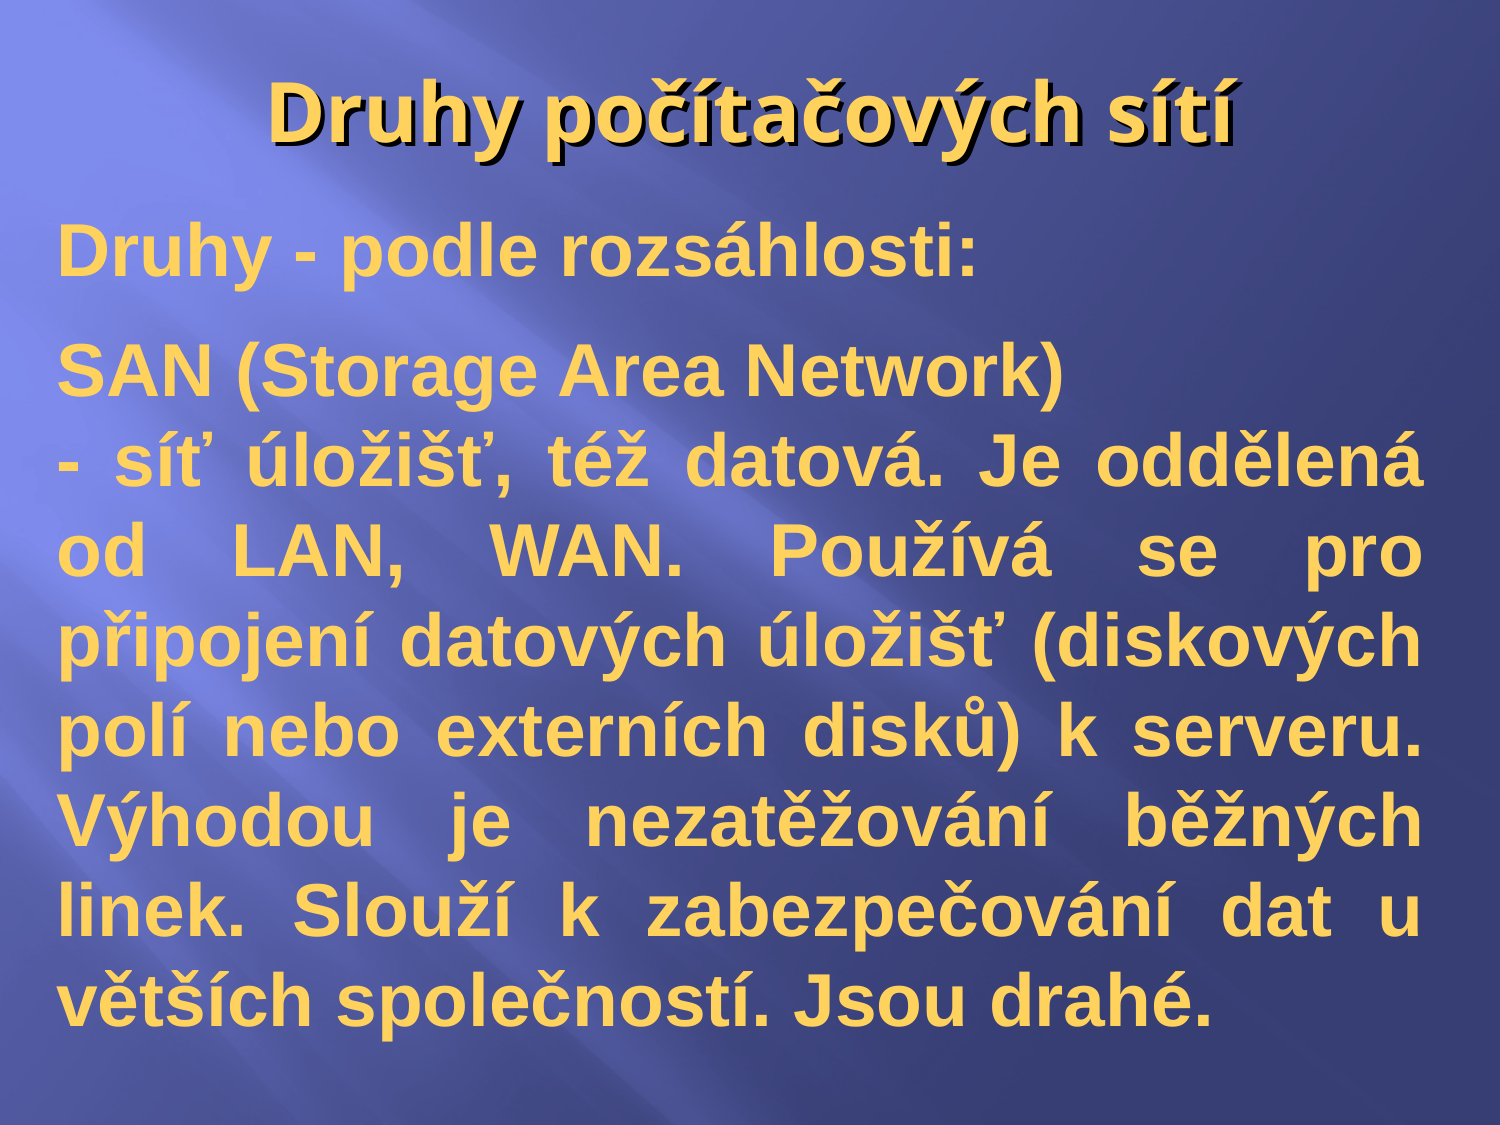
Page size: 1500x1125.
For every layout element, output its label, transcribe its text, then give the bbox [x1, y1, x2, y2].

title Druhy počítačových sítí [64, 45, 1436, 172]
text_box Druhy - podle rozsáhlosti: SAN (Storage Area Network) - síť úložišť, též datová. Je oddělená od LAN, WAN. Používá se pro připojení datových úložišť (diskových polí nebo externích disků) k serveru. Výhodou je nezatěžování běžných linek. Slouží k zabezpečování dat u větších společností. Jsou drahé. [41, 172, 1459, 1071]
